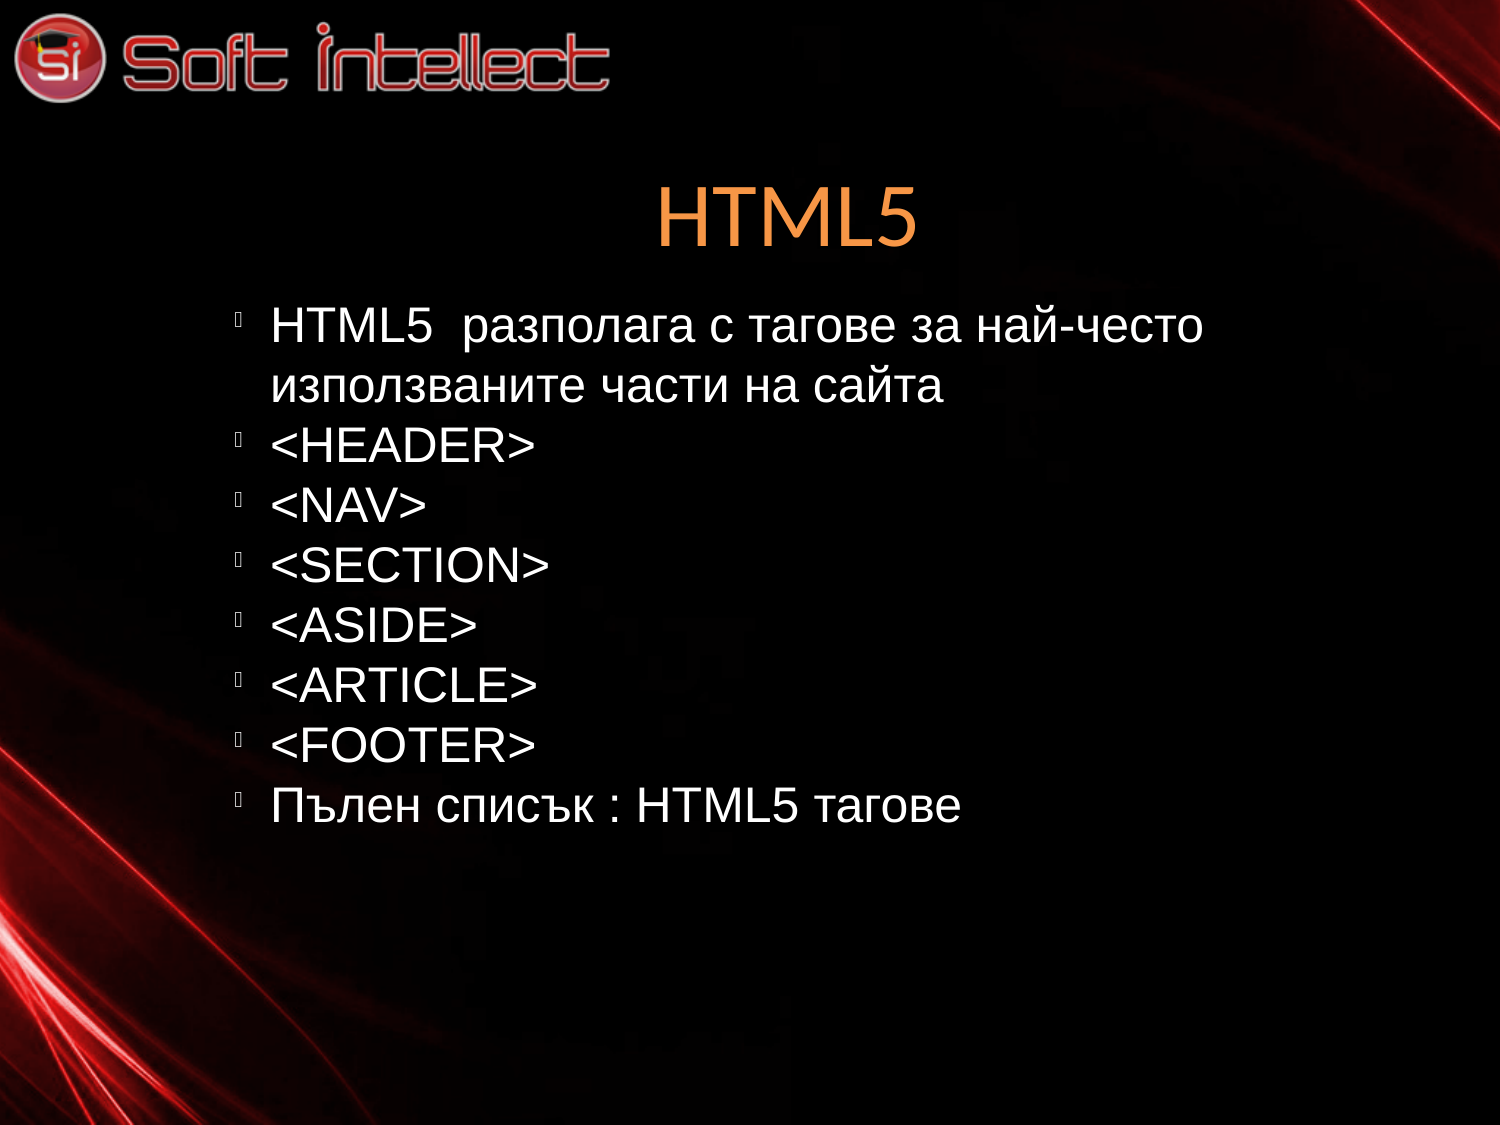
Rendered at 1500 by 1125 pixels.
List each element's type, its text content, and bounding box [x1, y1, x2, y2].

text_box HTML5 [113, 116, 1464, 304]
text_box HTML5 разполага с тагове за най-често използваните части на сайта <HEADER> <NAV> <SECTION> <ASIDE> <ARTICLE> <FOOTER> Пълен списък : HTML5 тагове [219, 285, 1470, 1007]
picture [0, 0, 1500, 1125]
